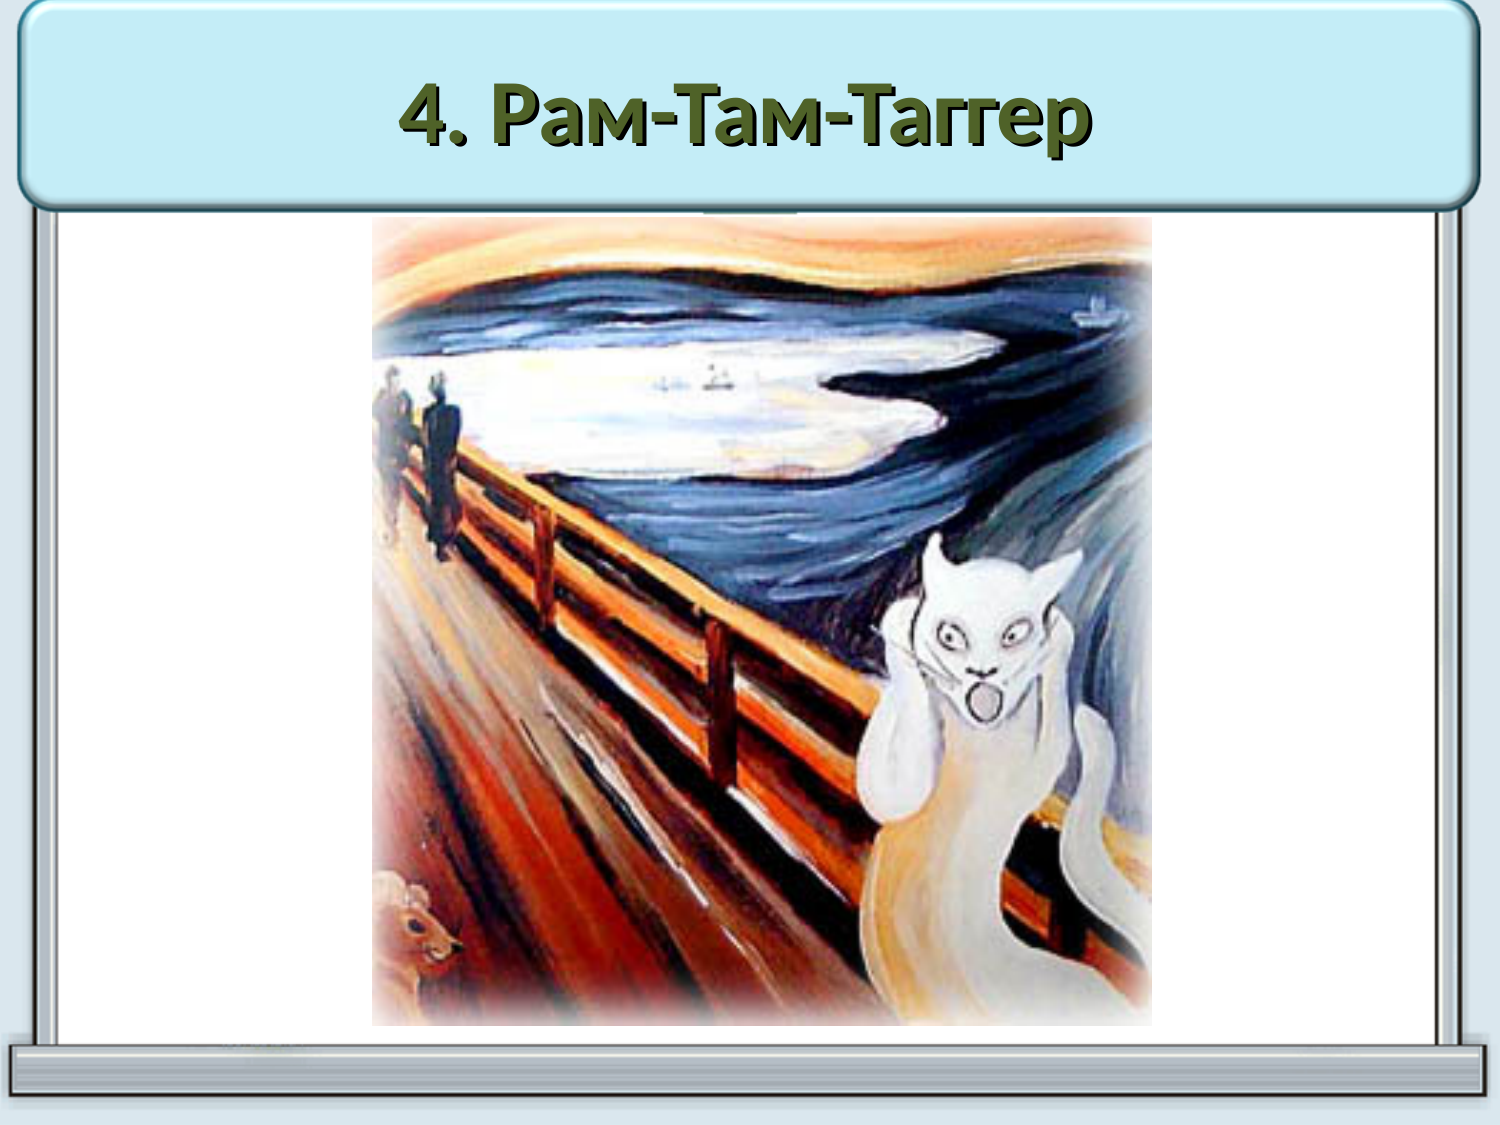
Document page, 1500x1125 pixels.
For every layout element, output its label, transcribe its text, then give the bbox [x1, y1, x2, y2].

picture [372, 217, 1152, 1026]
title 4. Рам-Там-Таггер [70, 35, 1421, 178]
